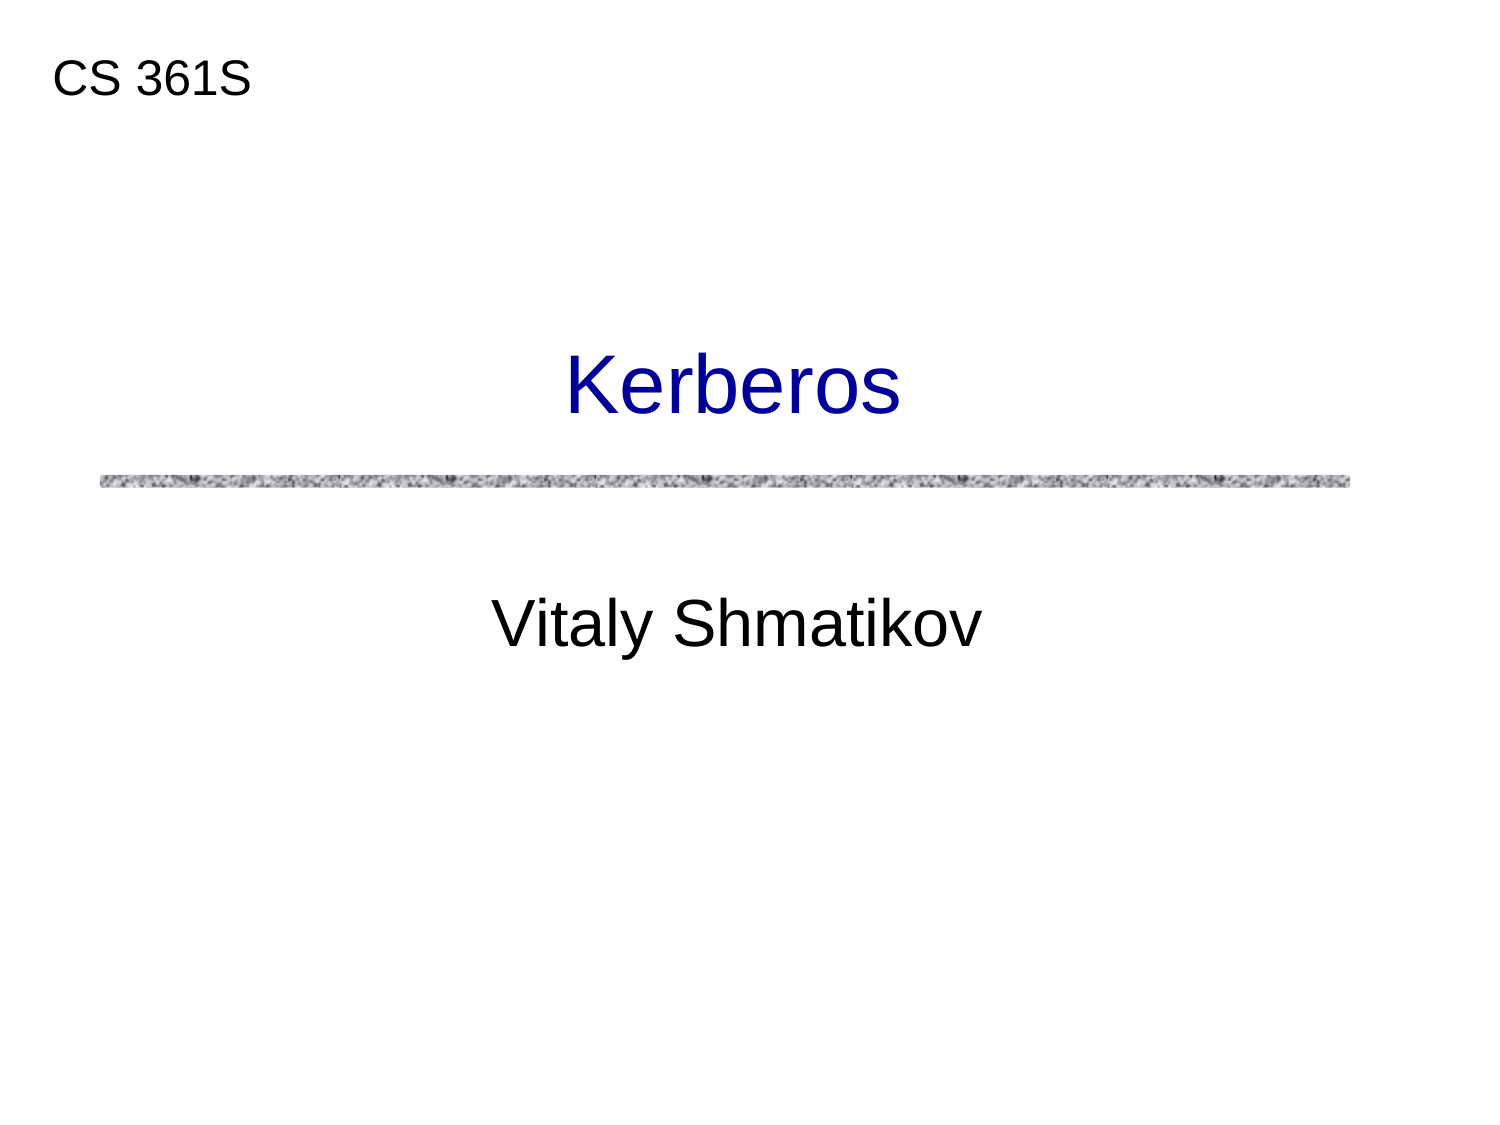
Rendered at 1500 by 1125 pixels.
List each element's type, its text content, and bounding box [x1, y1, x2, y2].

text_box Kerberos [99, 174, 1367, 438]
text_box Vitaly Shmatikov [449, 571, 1026, 697]
picture [99, 474, 1351, 488]
text_box CS 361S [37, 37, 301, 113]
